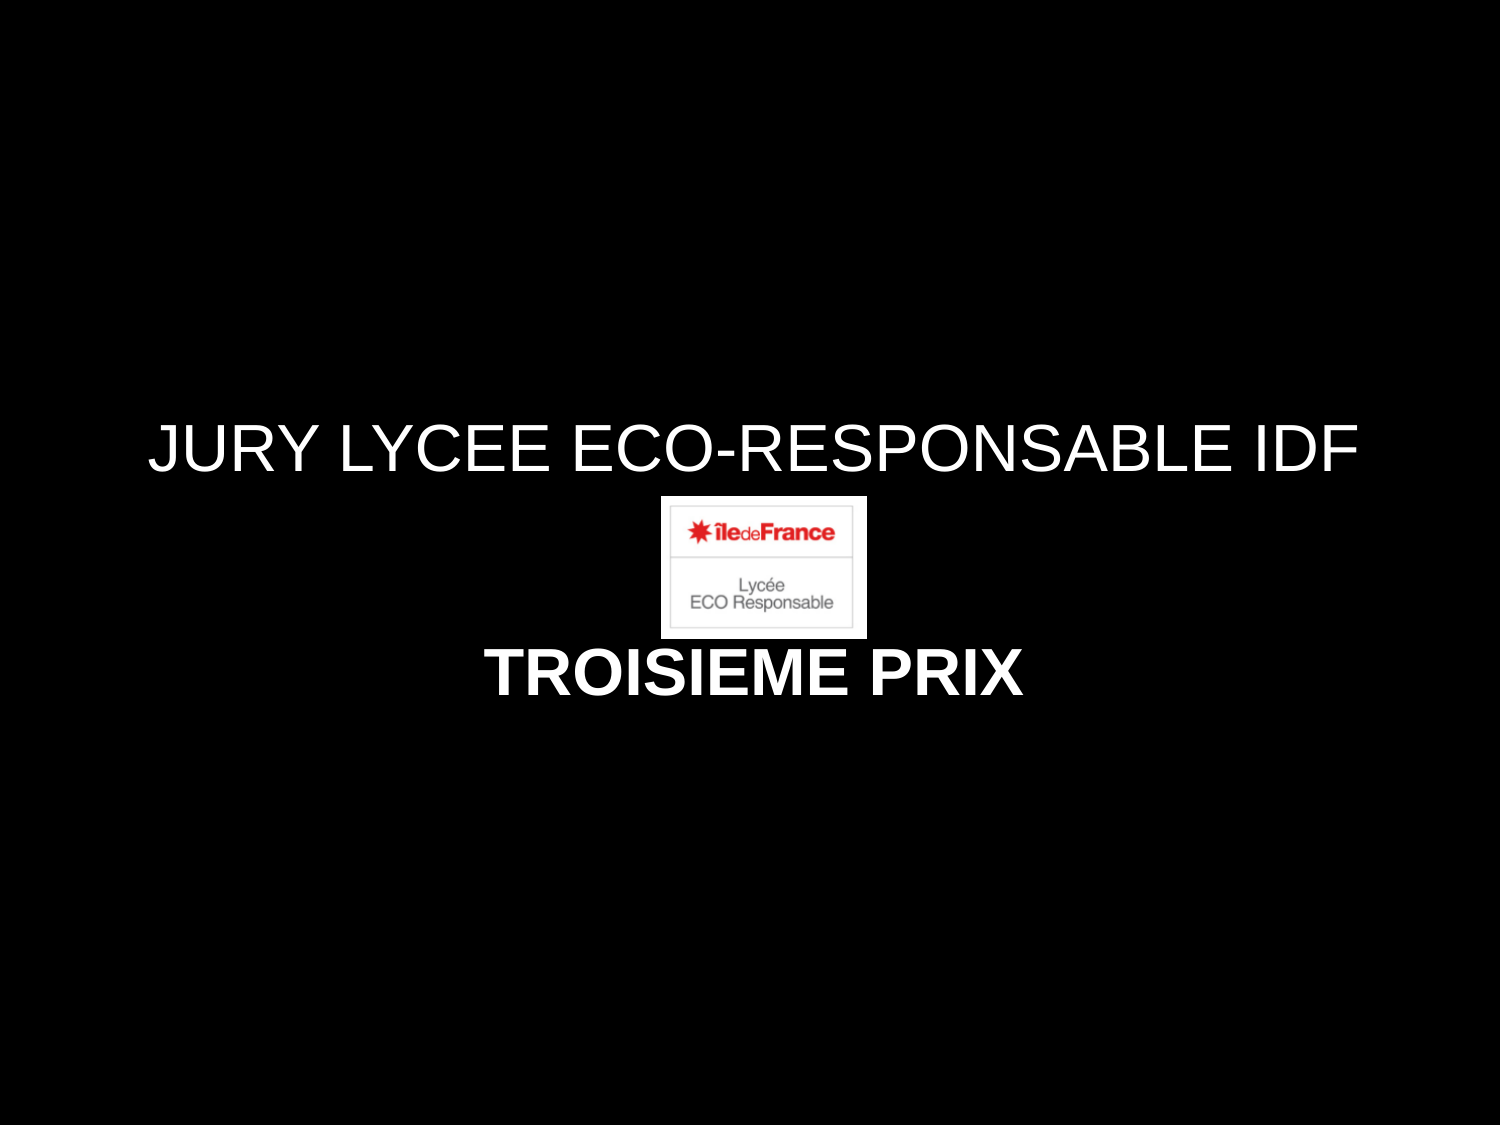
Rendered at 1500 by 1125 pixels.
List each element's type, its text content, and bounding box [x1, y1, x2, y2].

subtitle JURY LYCEE ECO-RESPONSABLE IDF TROISIEME PRIX [79, 234, 1430, 887]
picture [661, 496, 867, 639]
